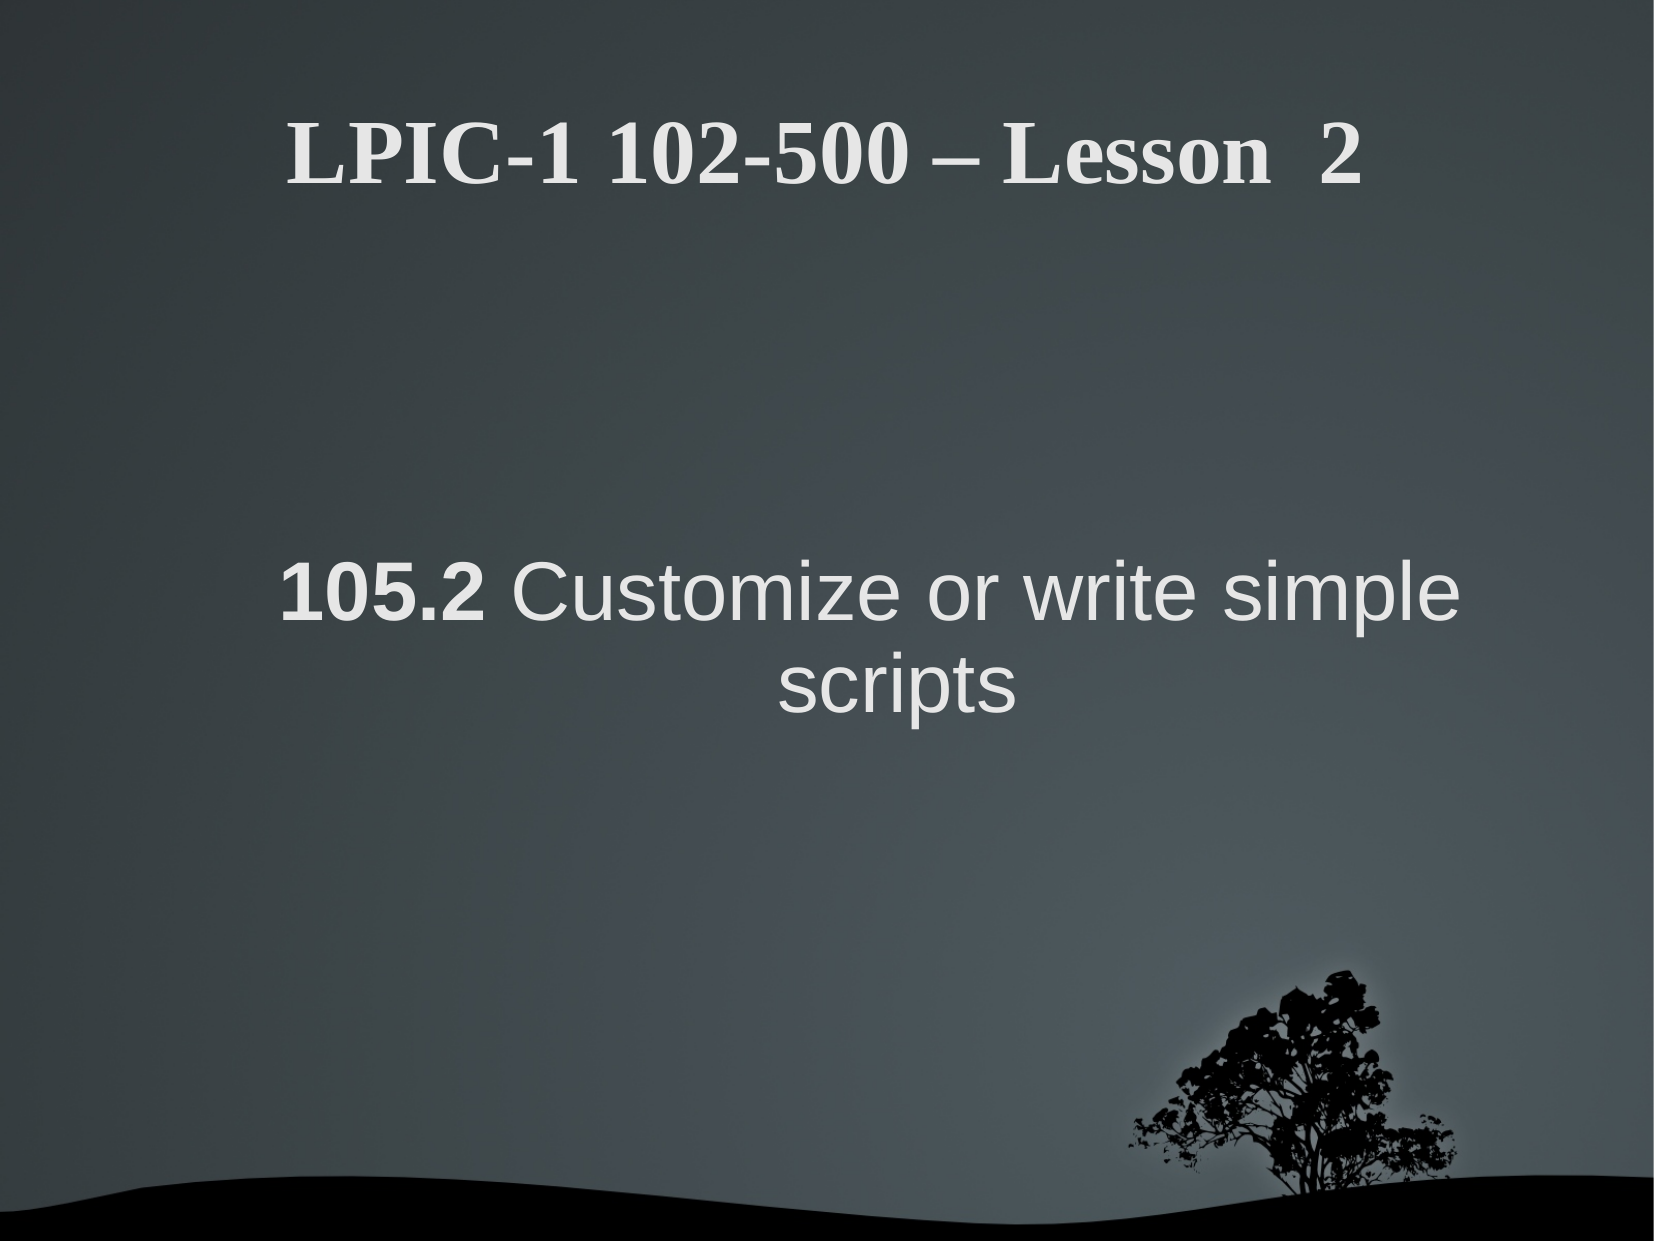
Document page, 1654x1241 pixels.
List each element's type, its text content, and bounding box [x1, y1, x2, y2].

picture [0, 0, 1654, 1241]
title LPIC-1 102-500 – Lesson 2 [82, 49, 1571, 257]
list 105.2 Customize or write simple scripts [82, 290, 1571, 1109]
